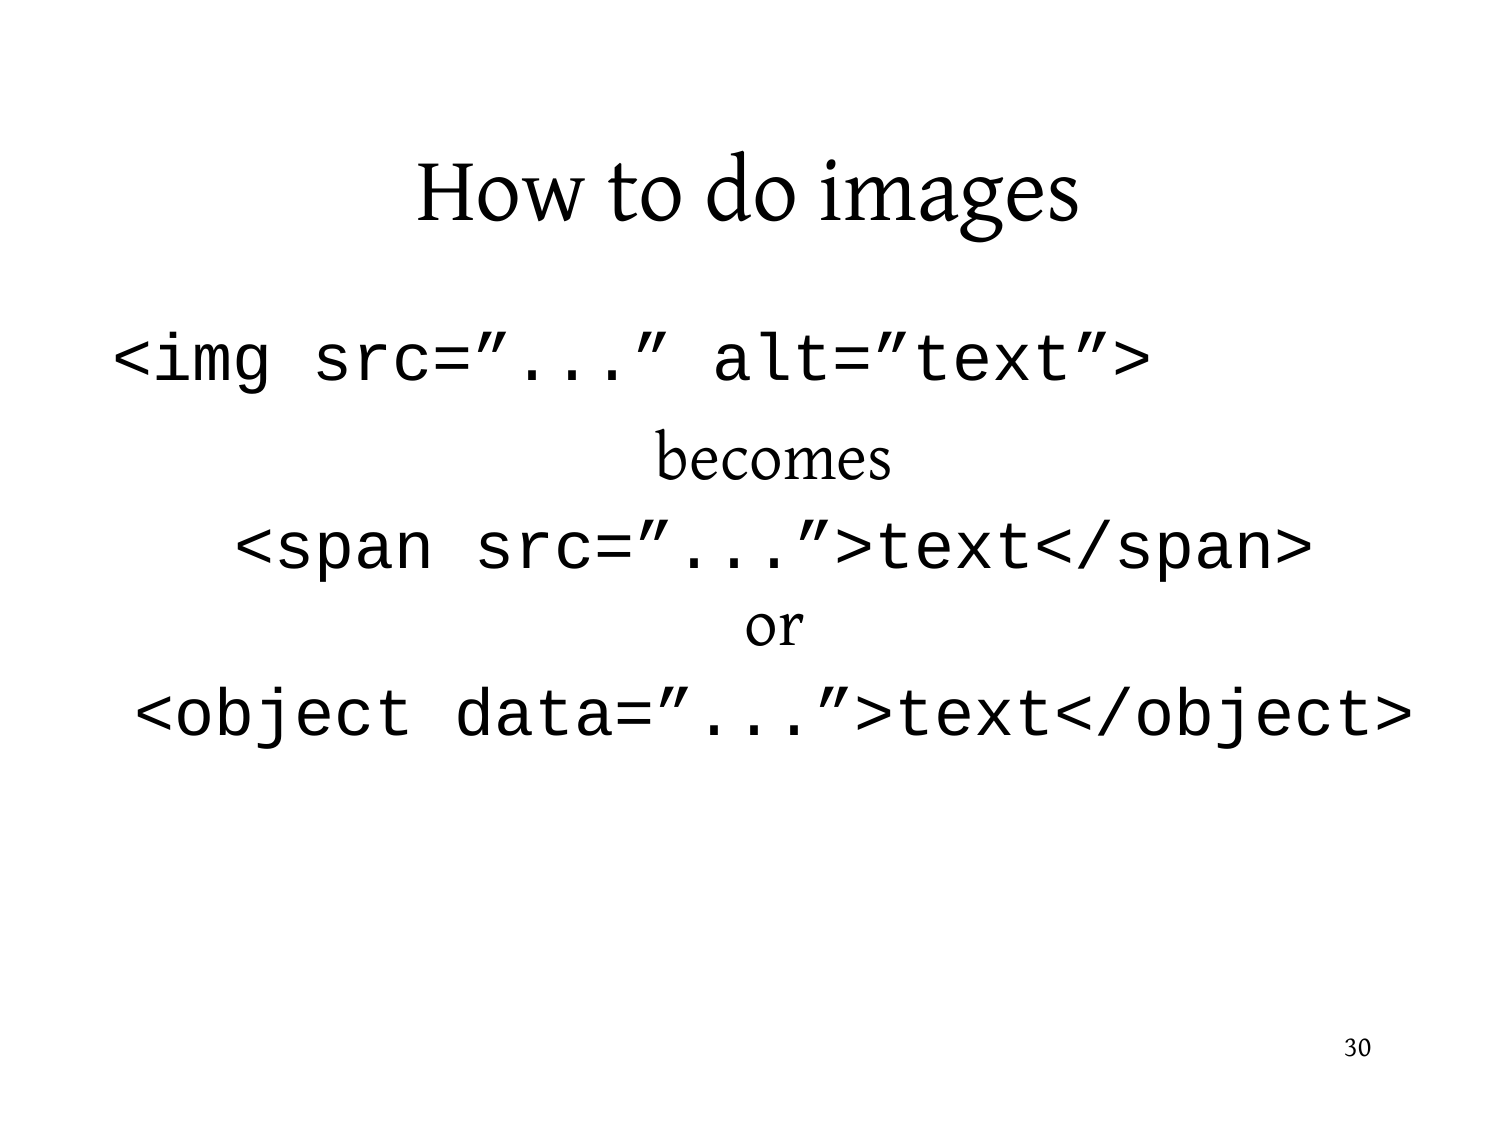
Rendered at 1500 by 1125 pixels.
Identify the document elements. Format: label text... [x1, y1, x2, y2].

list <img src=”...” alt=”text”> becomes <span src=”...”>text</span> or <object data=”...”>text</object> [112, 324, 1437, 1000]
title How to do images [112, 63, 1387, 324]
